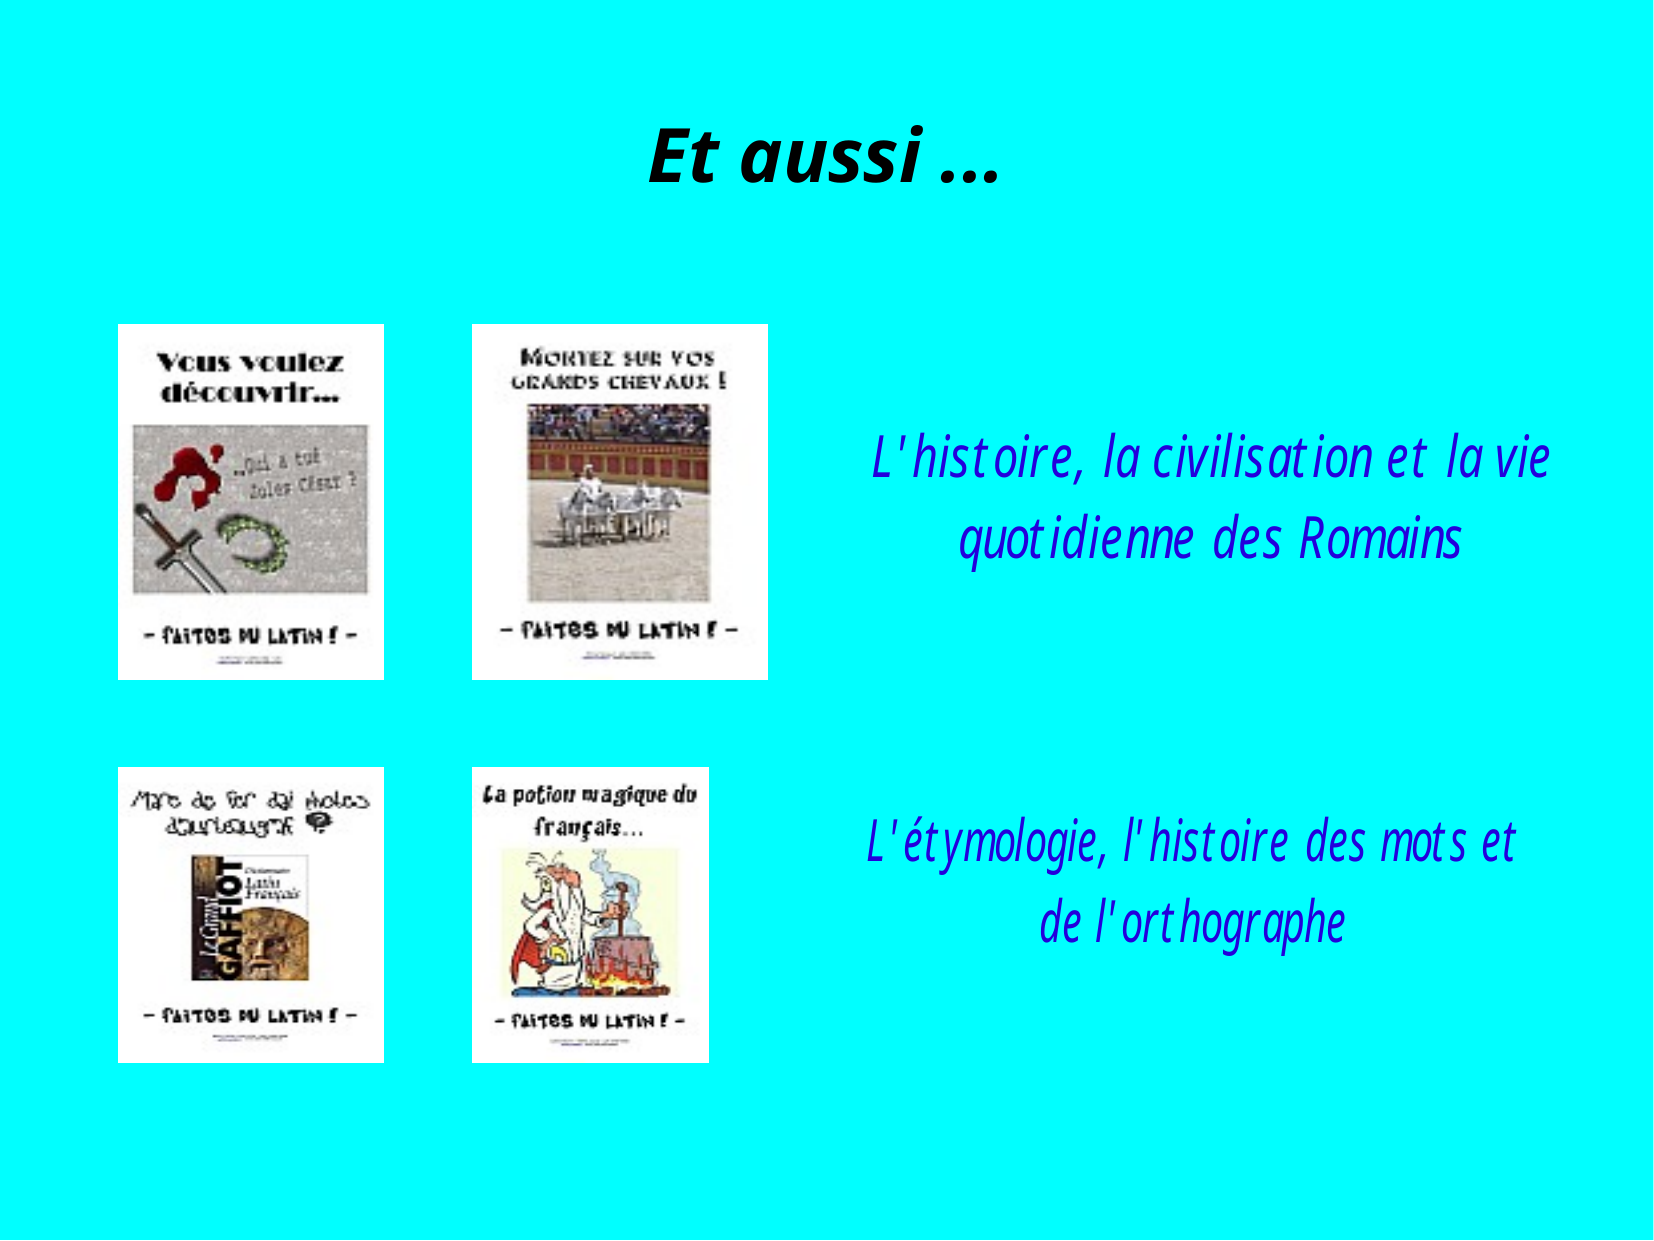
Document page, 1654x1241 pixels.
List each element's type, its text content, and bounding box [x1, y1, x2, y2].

chart [82, 717, 809, 1109]
picture [118, 767, 384, 1063]
chart [826, 290, 1603, 681]
picture [472, 324, 768, 680]
picture [118, 324, 384, 680]
picture [472, 767, 709, 1063]
chart [845, 717, 1572, 1109]
title Et aussi ... [82, 49, 1571, 257]
chart [82, 290, 809, 681]
